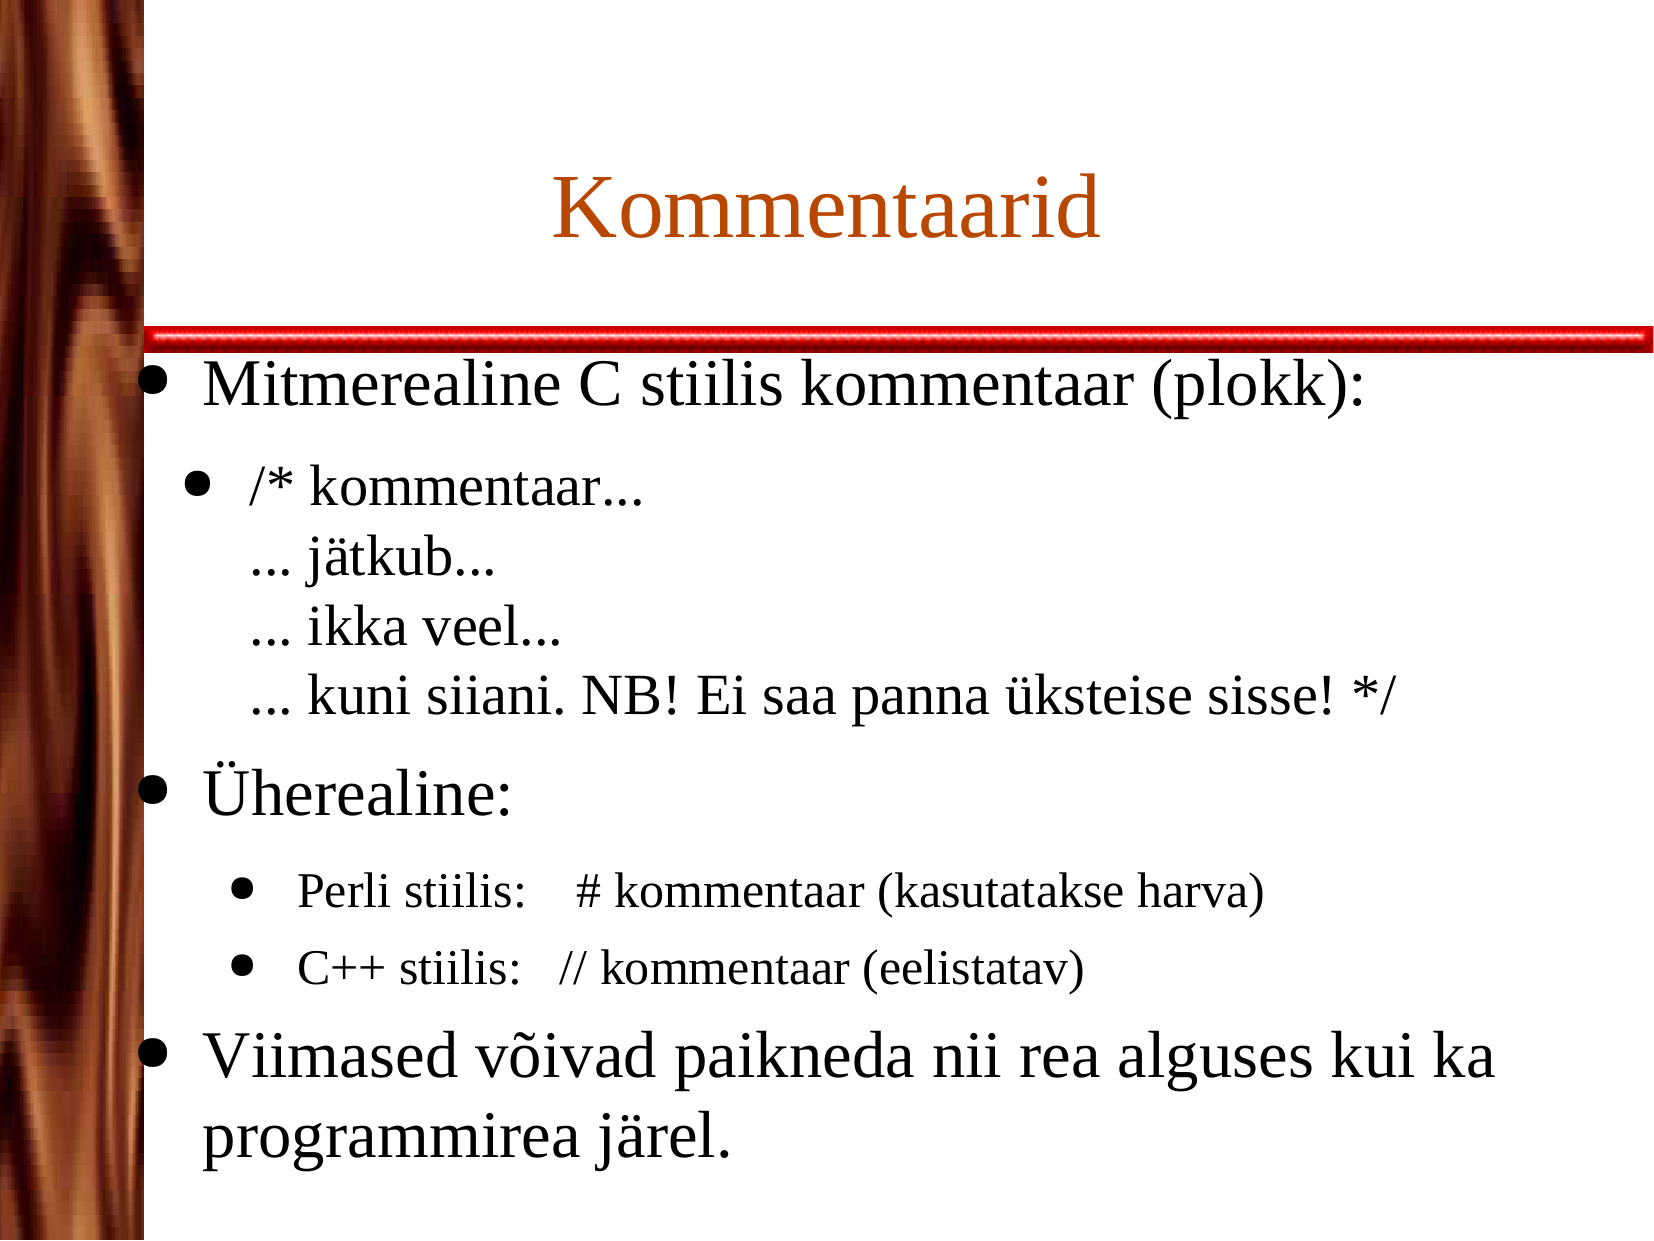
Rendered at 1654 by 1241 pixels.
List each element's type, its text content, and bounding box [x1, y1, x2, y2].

picture [0, 0, 1654, 1240]
title Kommentaarid [121, 100, 1533, 312]
list Mitmerealine C stiilis kommentaar (plokk): /* kommentaar... ... jätkub... ... ikka veel... ... kuni siiani. NB! Ei saa panna üksteise sisse! */ Üherealine: Perli stiilis: # kommentaar (kasutatakse harva) C++ stiilis: // kommentaar (eelistatav) Viimased võivad paikneda nii rea alguses kui ka programmirea järel. [121, 344, 1533, 1174]
